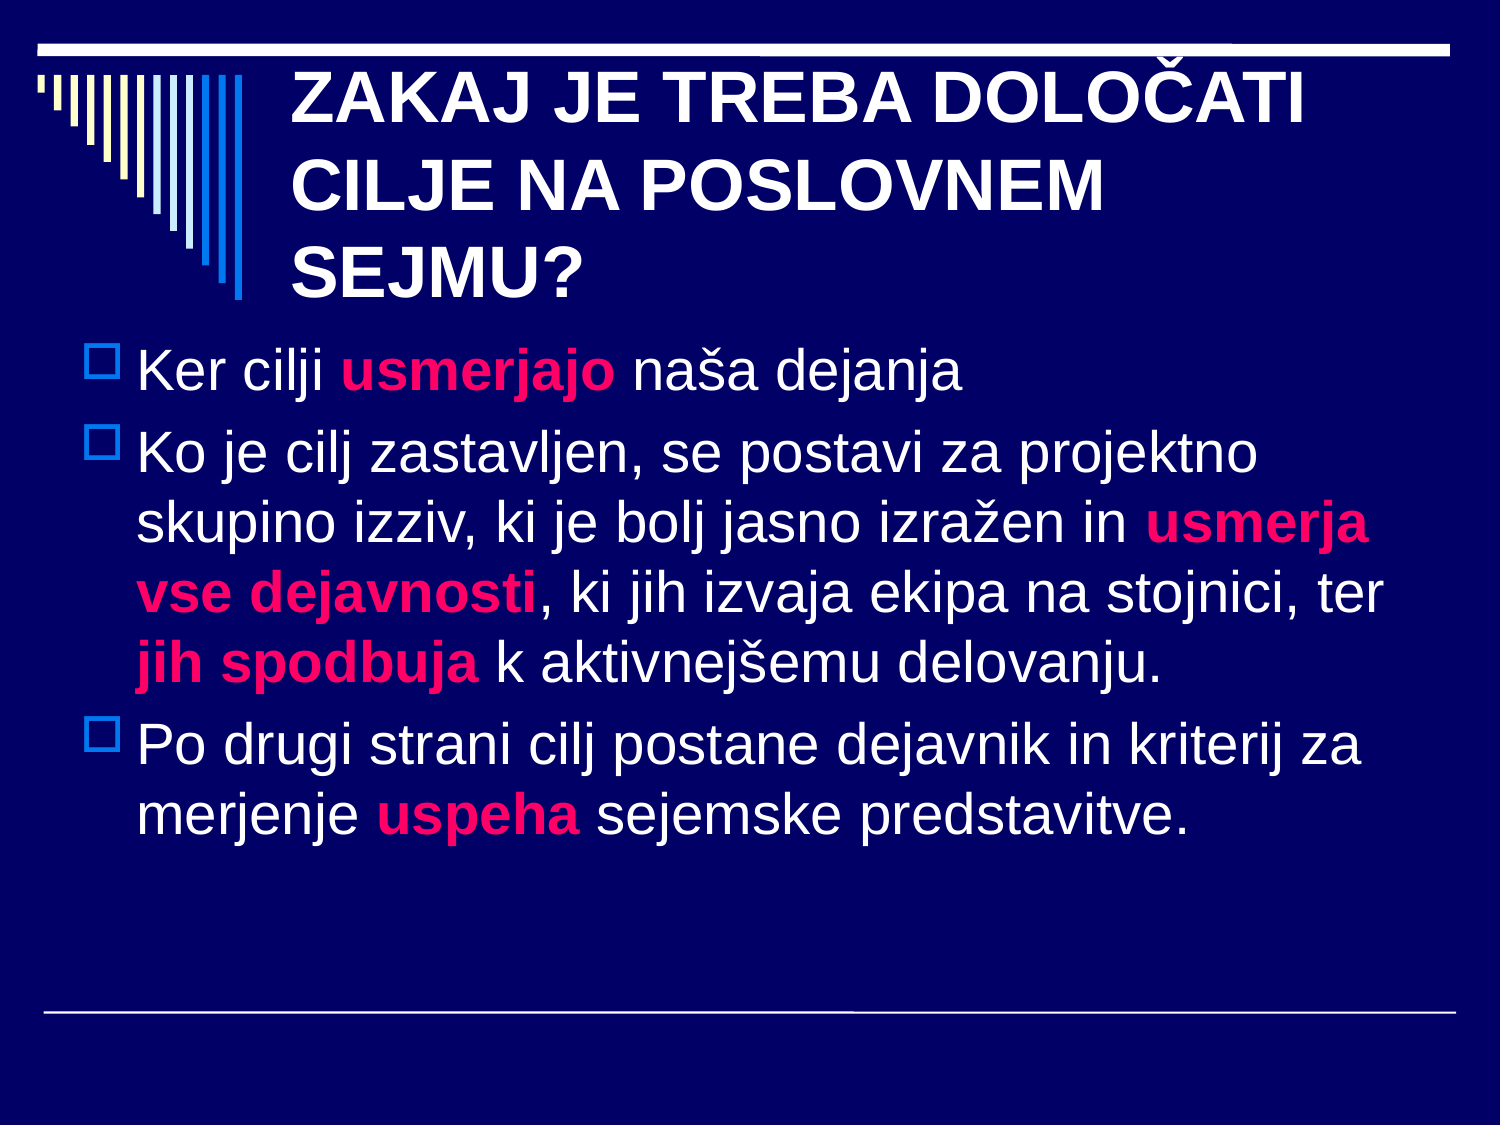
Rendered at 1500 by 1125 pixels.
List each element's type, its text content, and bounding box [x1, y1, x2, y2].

list Ker cilji usmerjajo naša dejanja Ko je cilj zastavljen, se postavi za projektno skupino izziv, ki je bolj jasno izražen in usmerja vse dejavnosti, ki jih izvaja ekipa na stojnici, ter jih spodbuja k aktivnejšemu delovanju. Po drugi strani cilj postane dejavnik in kriterij za merjenje uspeha sejemske predstavitve. [64, 324, 1425, 1000]
title ZAKAJ JE TREBA DOLOČATI CILJE NA POSLOVNEM SEJMU? [275, 75, 1425, 288]
